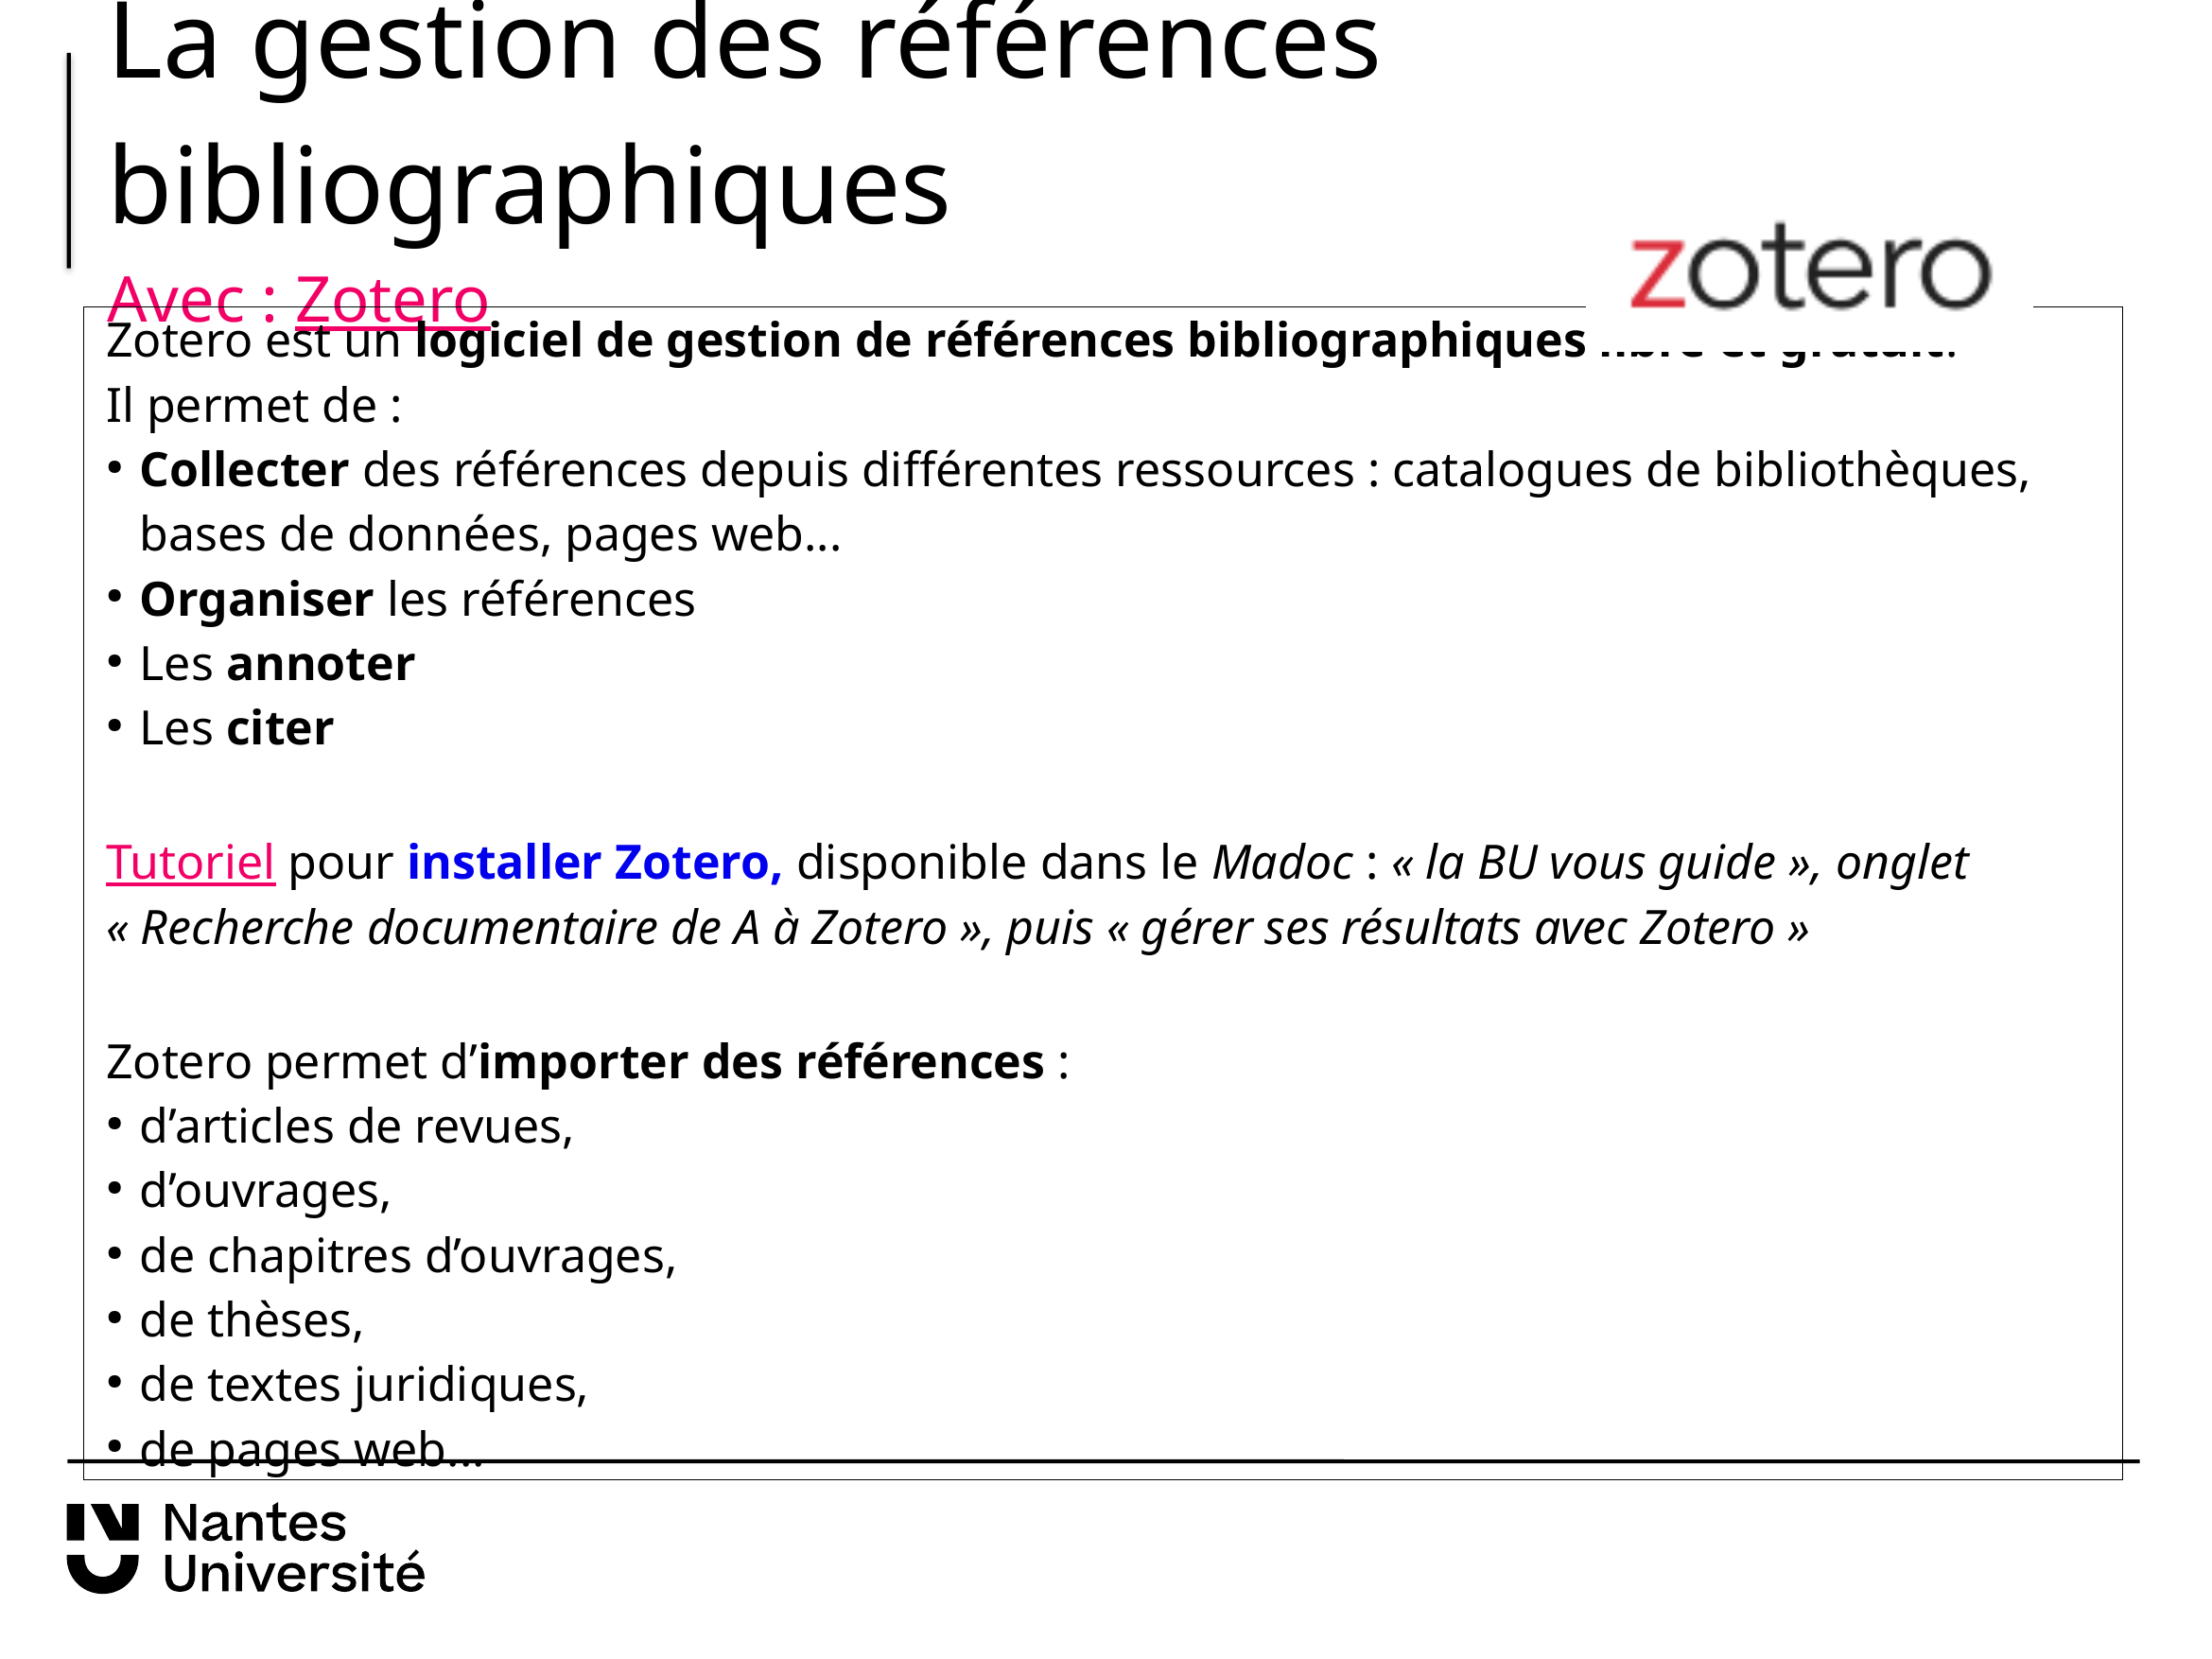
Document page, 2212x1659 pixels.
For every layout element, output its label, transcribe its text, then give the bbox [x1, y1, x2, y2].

title La gestion des références bibliographiques Avec : Zotero [107, 42, 2198, 263]
subtitle Zotero est un logiciel de gestion de références bibliographiques libre et gratuit. Il permet de : Collecter des références depuis différentes ressources : catalogues de bibliothèques, bases de données, pages web... Organiser les références Les annoter Les citer Tutoriel pour installer Zotero, disponible dans le Madoc : « la BU vous guide », onglet « Recherche documentaire de A à Zotero », puis « gérer ses résultats avec Zotero » Zotero permet d’importer des références : d’articles de revues, d’ouvrages, de chapitres d’ouvrages, de thèses, de textes juridiques, de pages web... [83, 352, 2123, 1435]
picture [1586, 195, 2033, 353]
